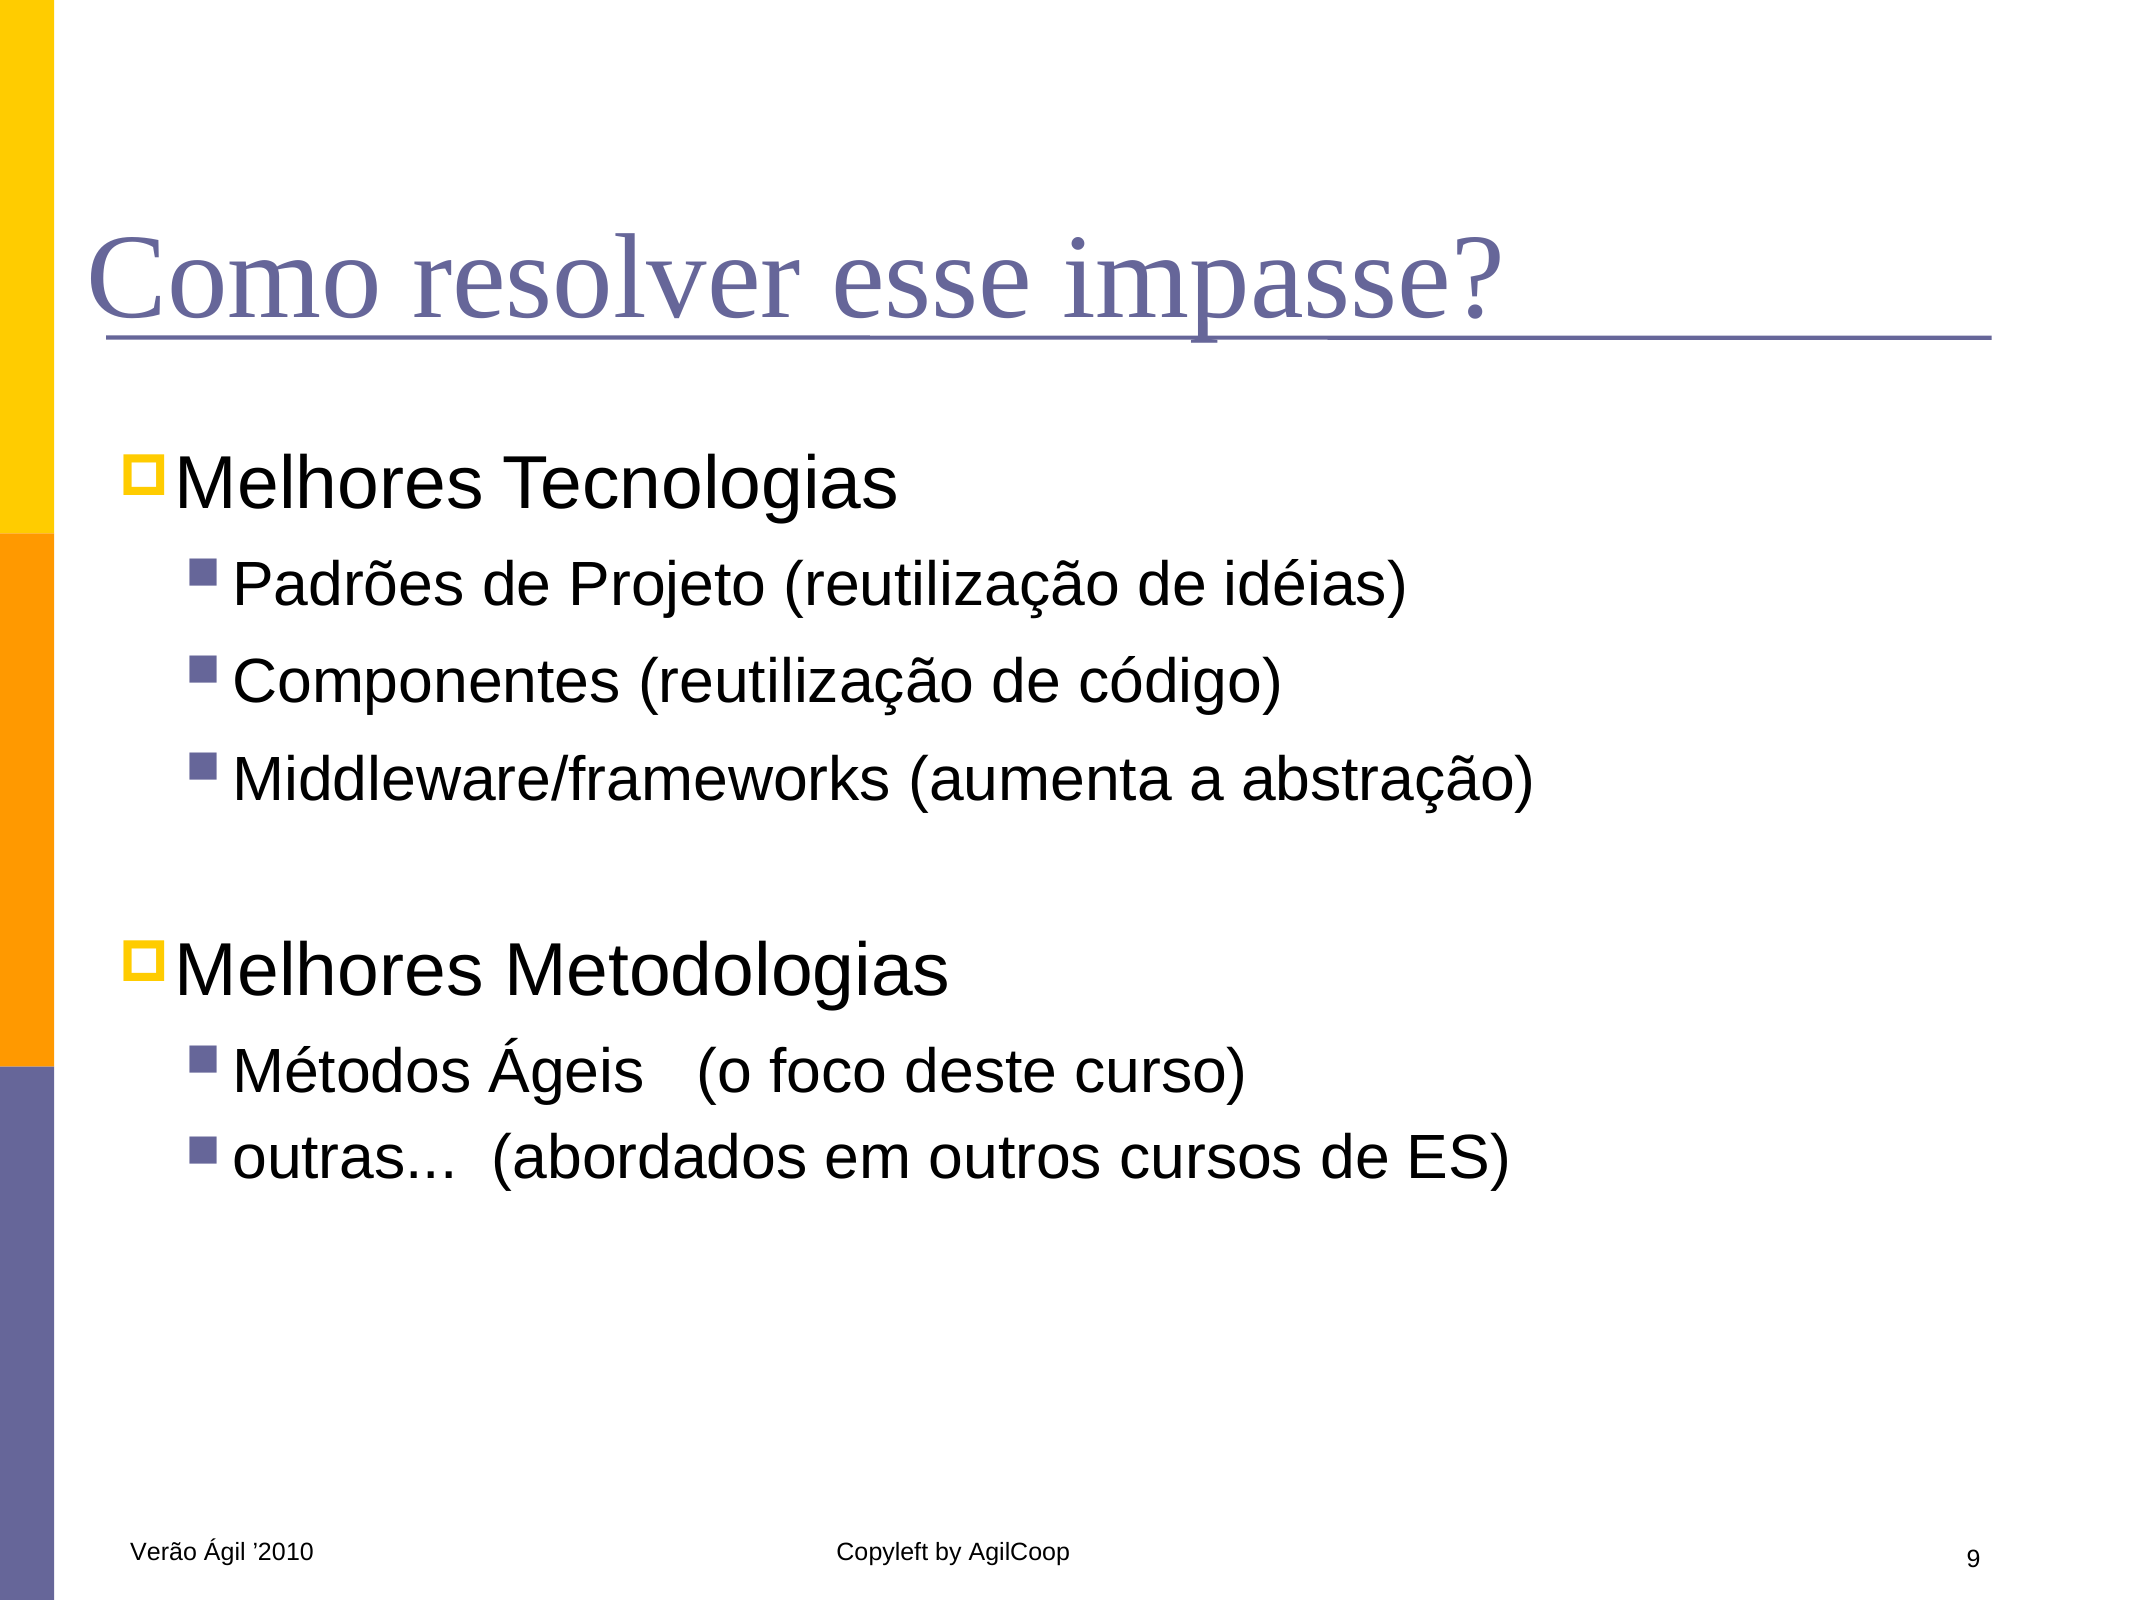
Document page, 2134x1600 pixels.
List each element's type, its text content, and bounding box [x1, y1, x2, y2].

title Como resolver esse impasse? [68, 95, 1990, 353]
text_box Verão Ágil ’2010 [120, 1535, 438, 1582]
list Melhores Tecnologias Padrões de Projeto (reutilização de idéias)‏ Componentes (reutilização de código)‏ Middleware/frameworks (aumenta a abstração)‏ Melhores Metodologias Métodos Ágeis (o foco deste curso)‏ outras... (abordados em outros cursos de ES) [106, 439, 2015, 1241]
text_box Copyleft by AgilCoop [827, 1535, 1271, 1582]
text_box [0, 0, 55, 1600]
